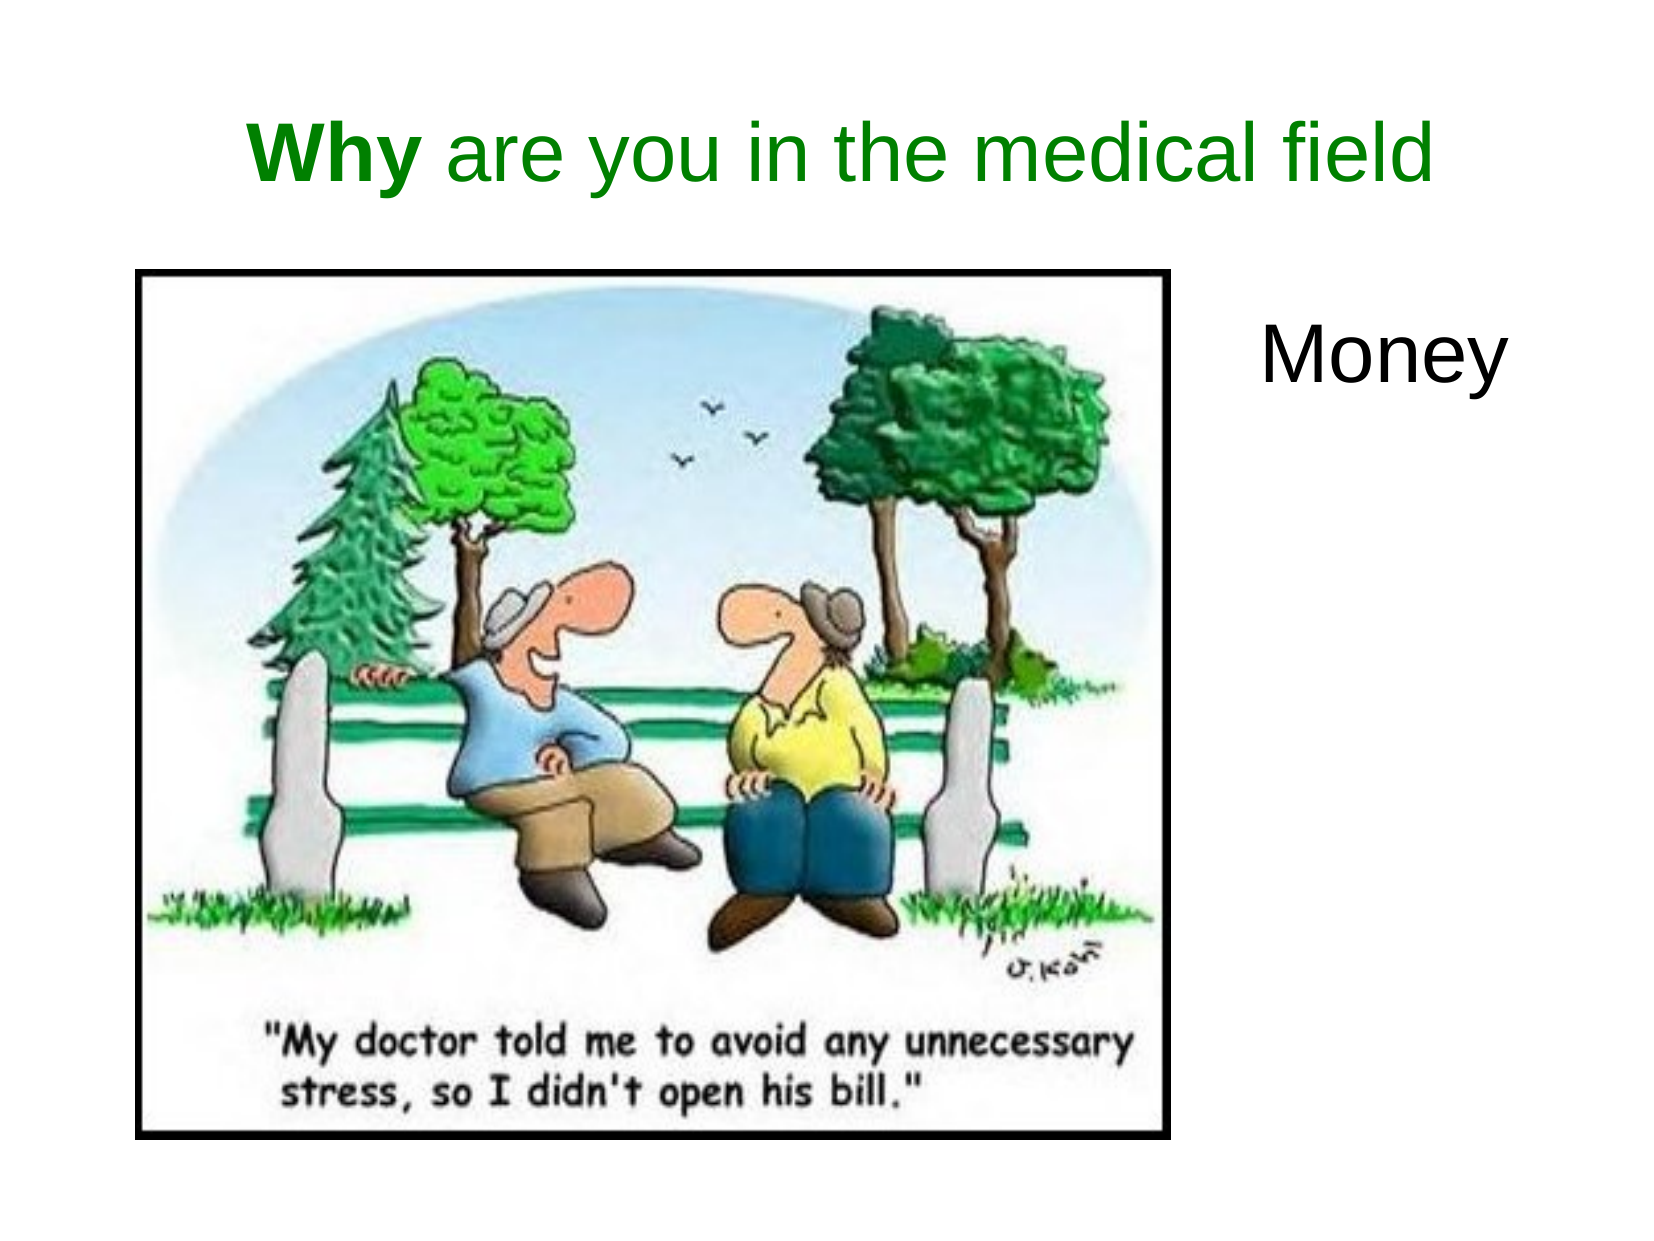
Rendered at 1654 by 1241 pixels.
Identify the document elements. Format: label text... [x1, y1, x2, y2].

title Why are you in the medical field [82, 49, 1571, 257]
text_box Money [1245, 300, 1576, 408]
picture [135, 269, 1171, 1141]
